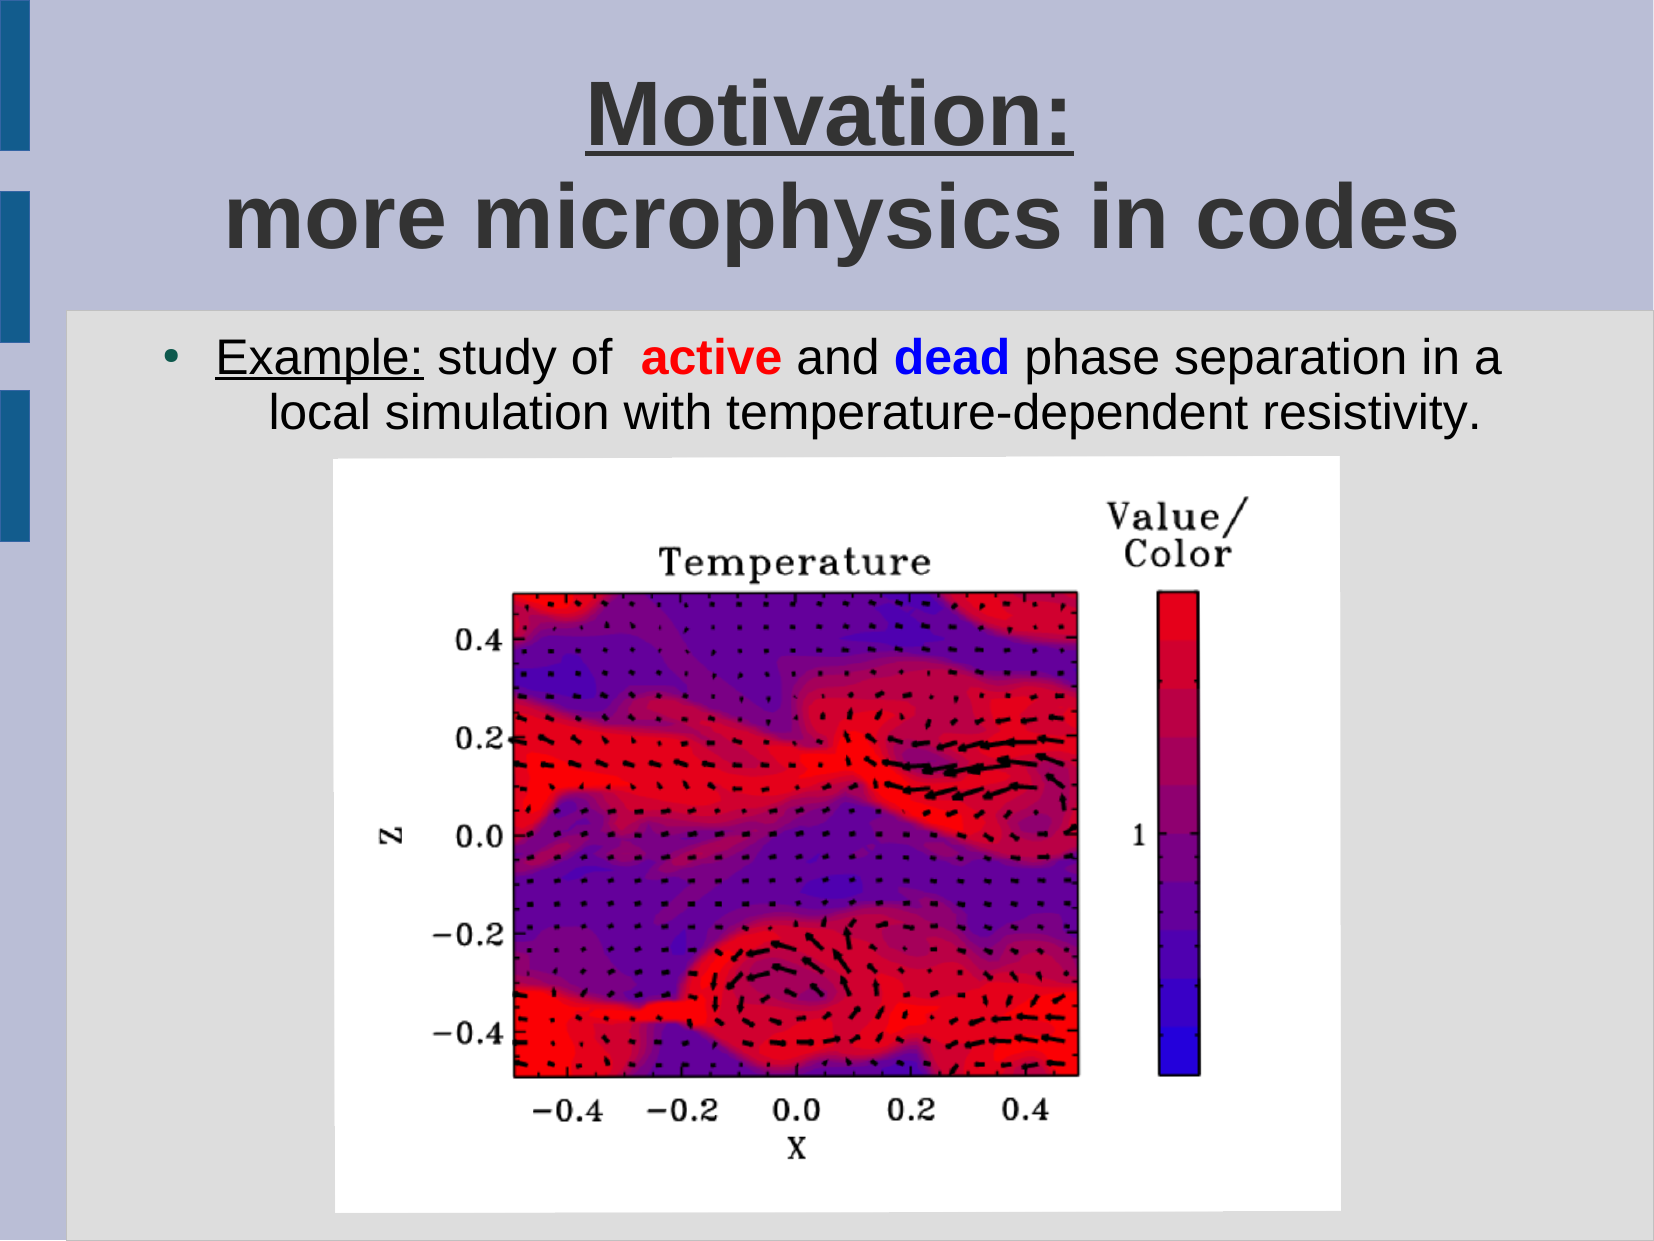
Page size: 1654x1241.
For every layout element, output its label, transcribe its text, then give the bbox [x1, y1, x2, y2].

title Motivation: more microphysics in codes [56, 18, 1629, 313]
picture [332, 455, 1341, 1213]
list Example: study of active and dead phase separation in a local simulation with temperature-dependent resistivity. [126, 328, 1595, 494]
